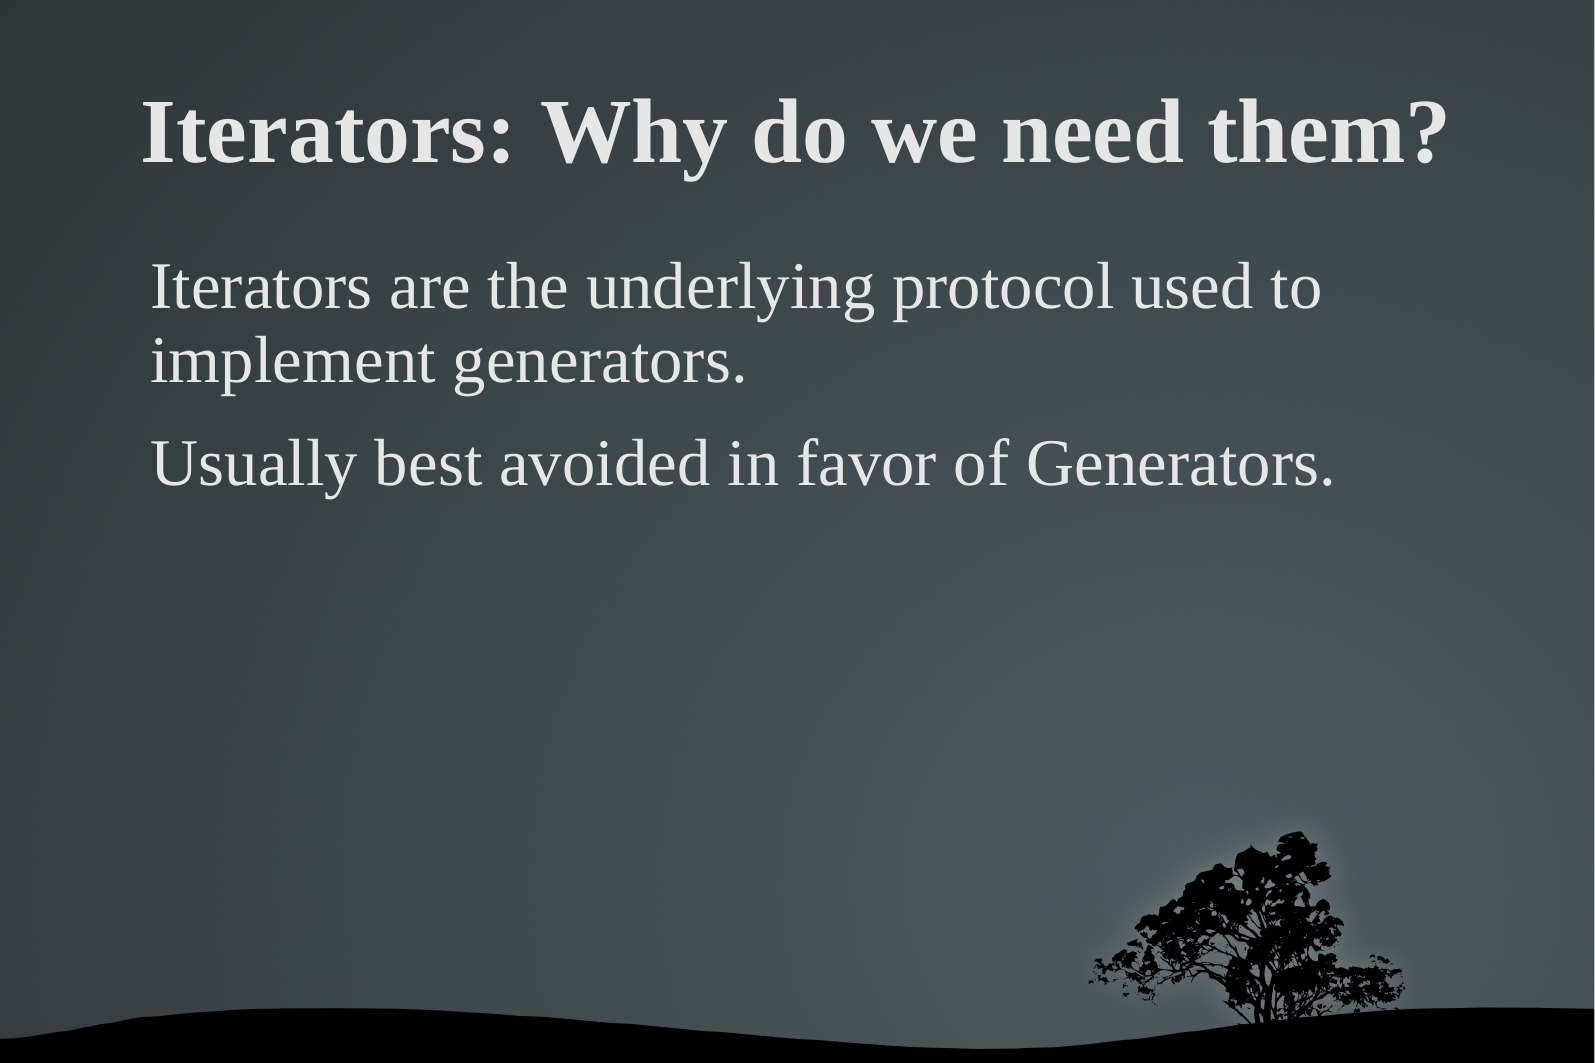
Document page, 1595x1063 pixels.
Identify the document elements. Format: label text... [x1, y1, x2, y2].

list Iterators are the underlying protocol used to implement generators. Usually best avoided in favor of Generators. [79, 248, 1515, 951]
picture [0, 0, 1595, 1063]
title Iterators: Why do we need them? [79, 42, 1515, 220]
